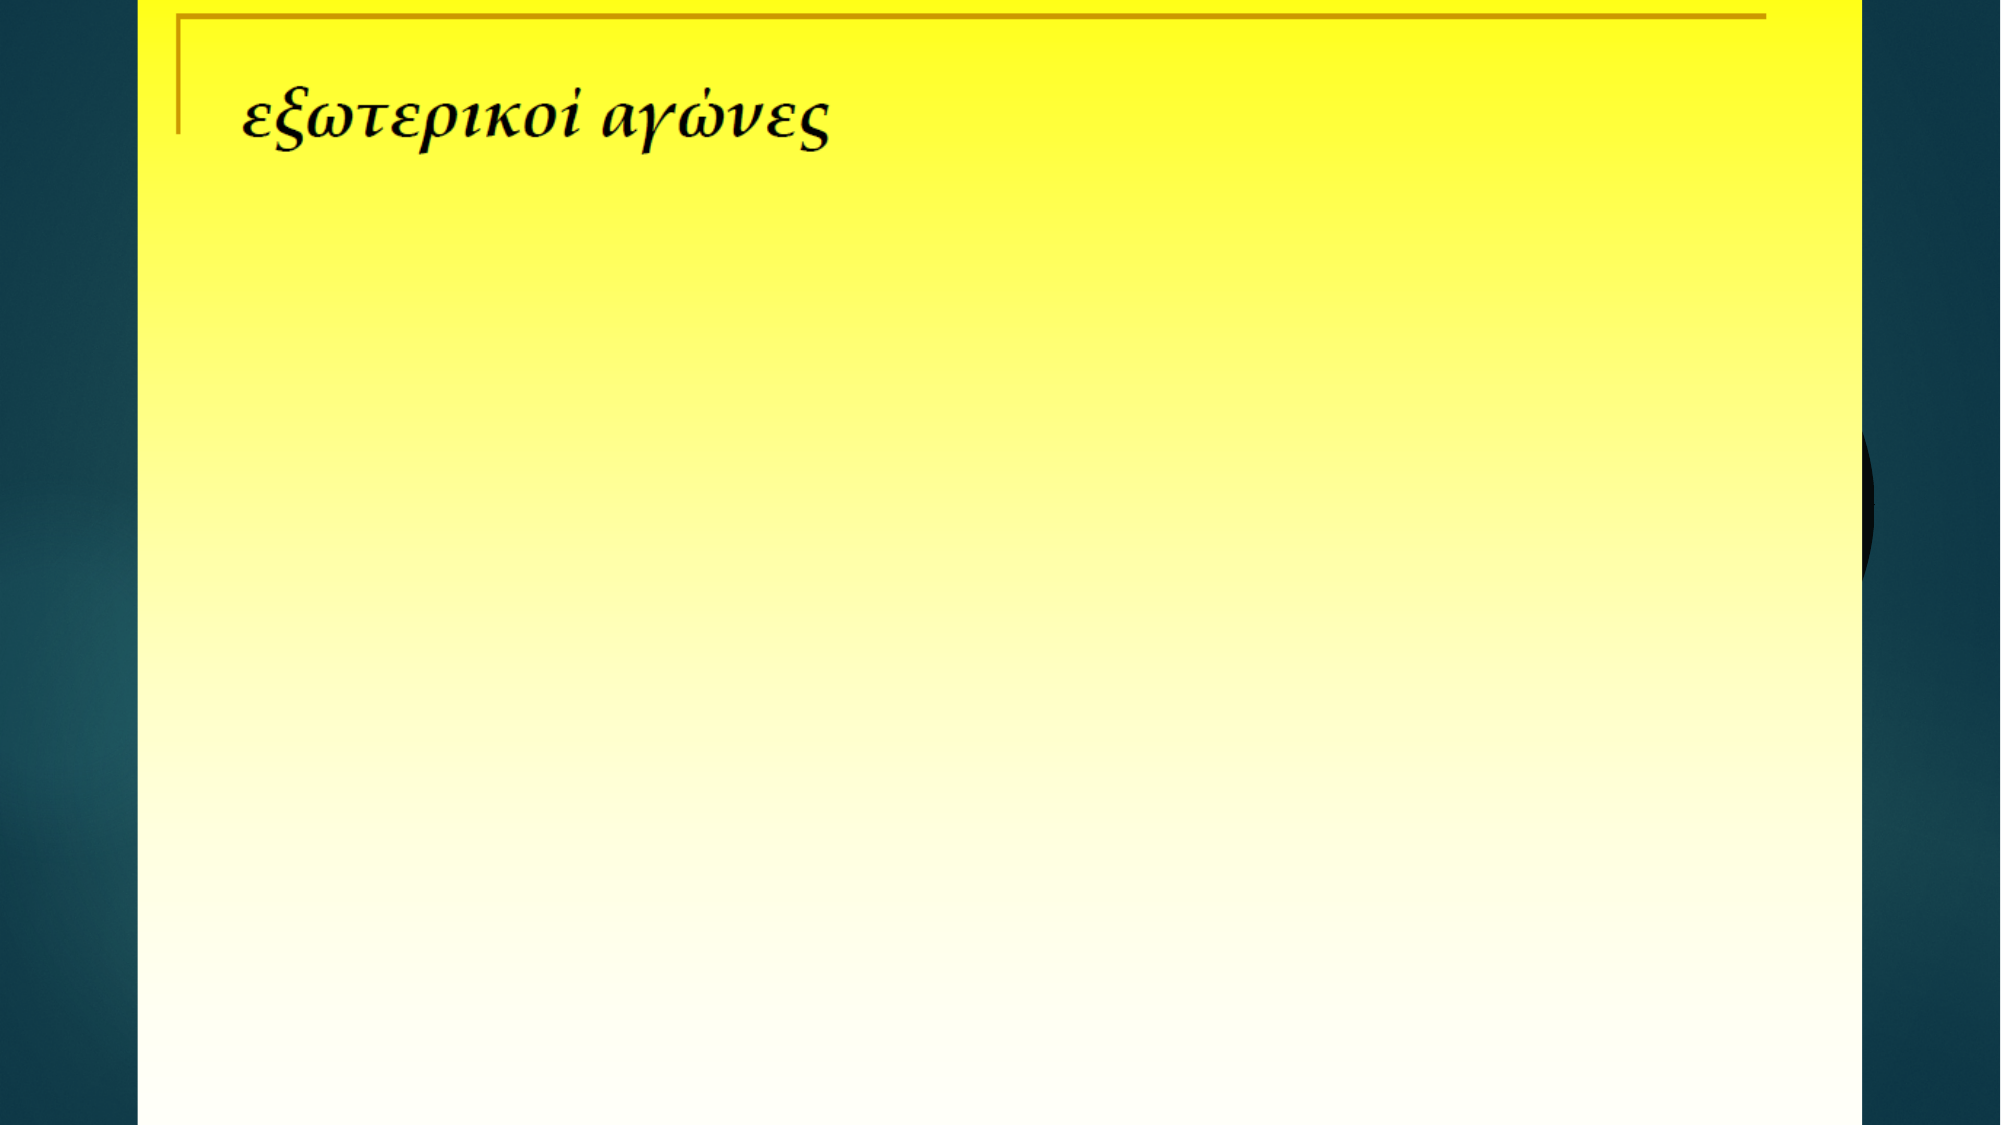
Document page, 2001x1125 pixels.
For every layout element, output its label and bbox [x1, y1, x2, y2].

picture [137, 0, 1863, 1125]
